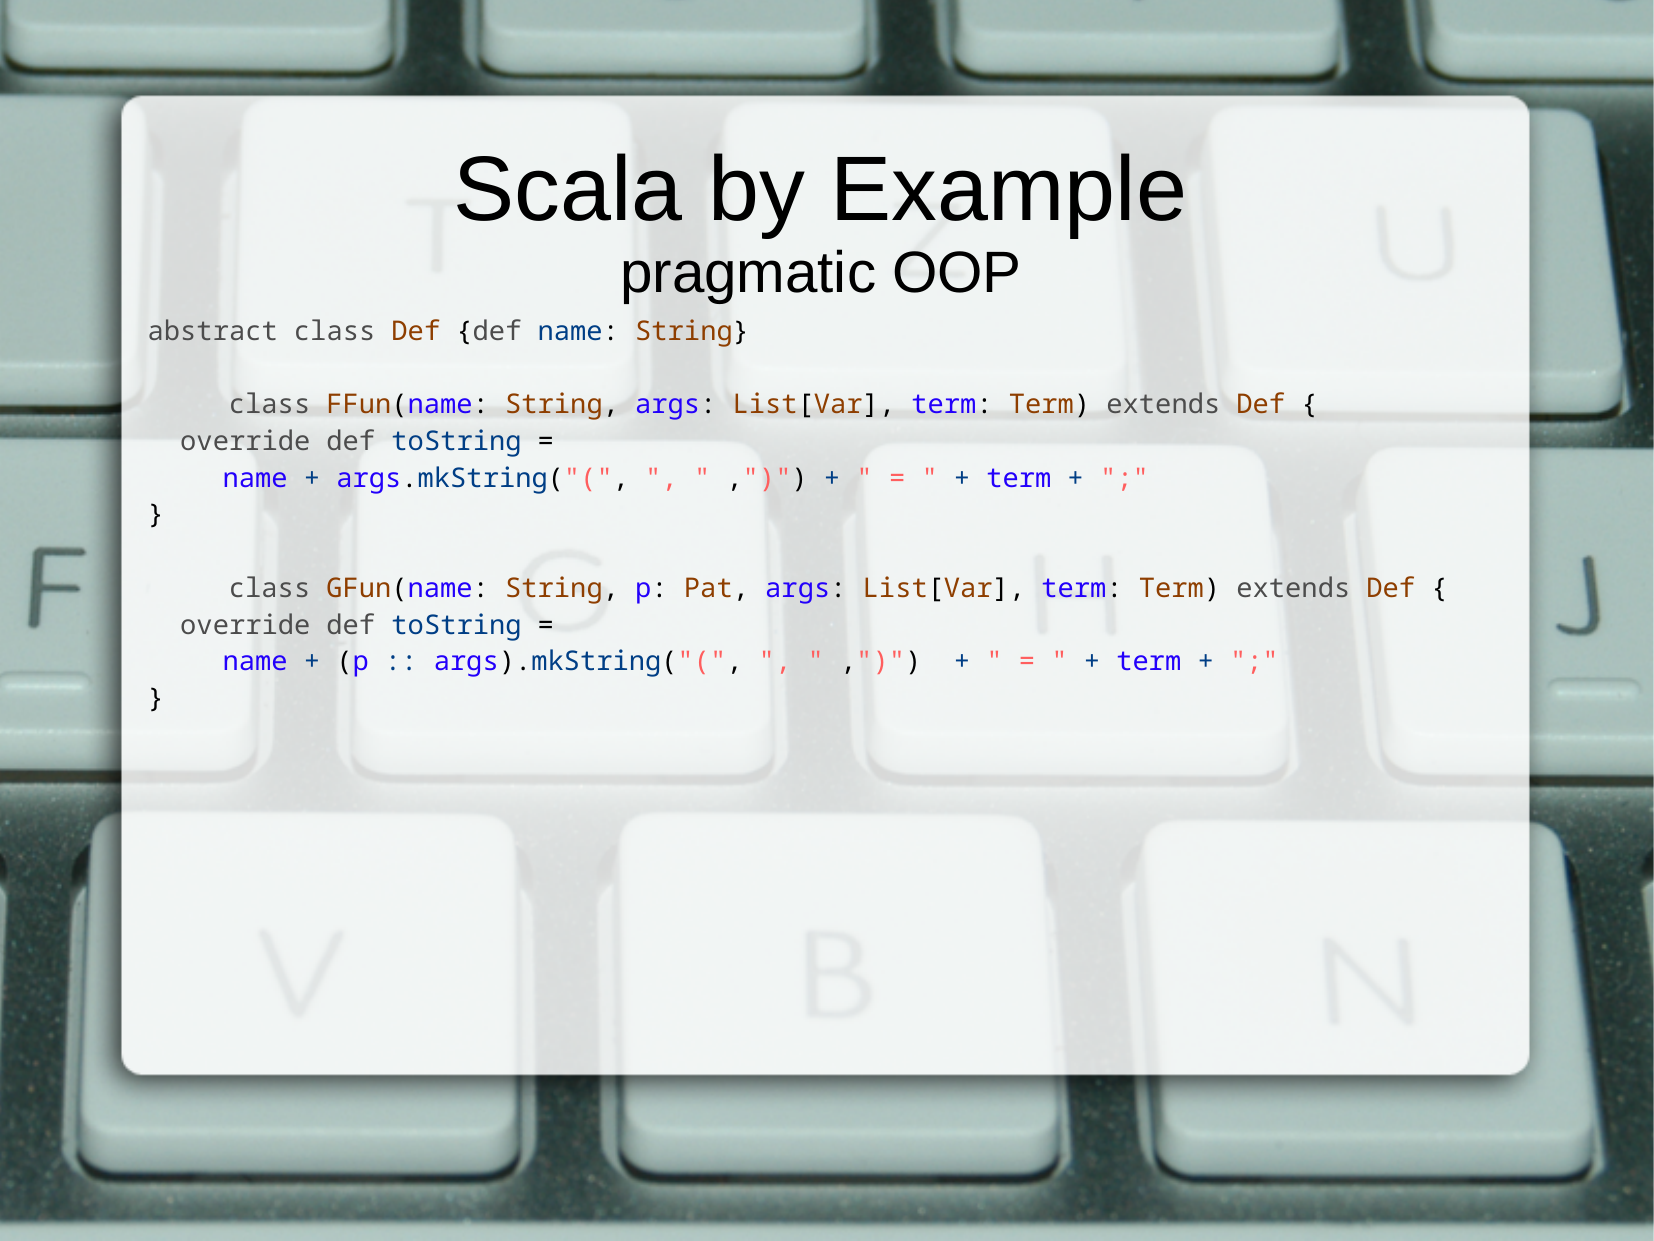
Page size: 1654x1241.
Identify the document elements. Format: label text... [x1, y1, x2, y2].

picture [0, 0, 1654, 1241]
title Scala by Example pragmatic OOP [135, 117, 1506, 325]
subtitle abstract class Def {def name: String} class FFun(name: String, args: List[Var], term: Term) extends Def { override def toString = name + args.mkString("(", ", " ,")") + " = " + term + ";" } class GFun(name: String, p: Pat, args: List[Var], term: Term) extends Def { override def toString = name + (p :: args).mkString("(", ", " ,")") + " = " + term + ";" } [147, 350, 1506, 1045]
